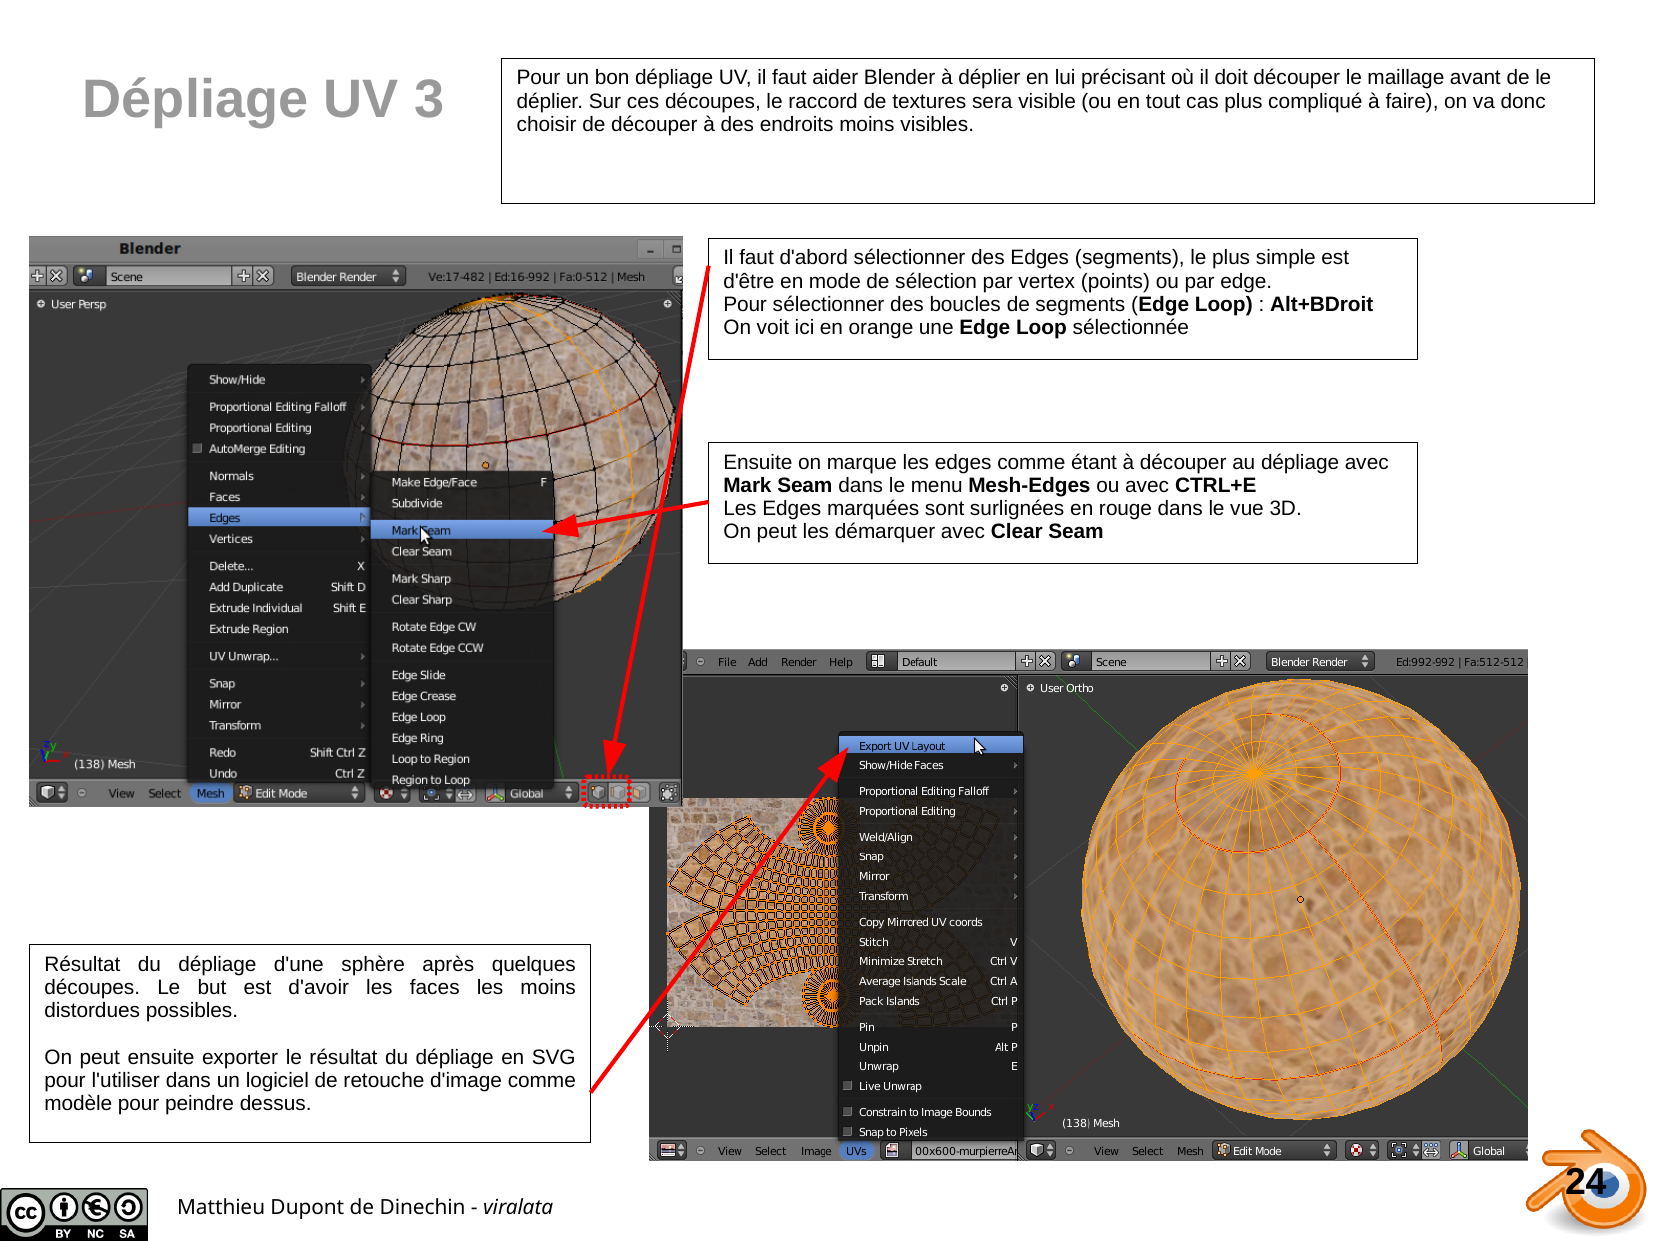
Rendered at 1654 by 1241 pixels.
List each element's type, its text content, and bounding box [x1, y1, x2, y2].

text_box Résultat du dépliage d'une sphère après quelques découpes. Le but est d'avoir les faces les moins distordues possibles. On peut ensuite exporter le résultat du dépliage en SVG pour l'utiliser dans un logiciel de retouche d'image comme modèle pour peindre dessus. [29, 944, 591, 1143]
text_box Ensuite on marque les edges comme étant à découper au dépliage avec Mark Seam dans le menu Mesh-Edges ou avec CTRL+E Les Edges marquées sont surlignées en rouge dans le vue 3D. On peut les démarquer avec Clear Seam [708, 442, 1418, 564]
title Dépliage UV 3 [82, 49, 1565, 148]
picture [0, 1188, 148, 1241]
picture [29, 236, 1648, 1241]
text_box Pour un bon dépliage UV, il faut aider Blender à déplier en lui précisant où il doit découper le maillage avant de le déplier. Sur ces découpes, le raccord de textures sera visible (ou en tout cas plus compliqué à faire), on va donc choisir de découper à des endroits moins visibles. [501, 58, 1595, 204]
text_box Il faut d'abord sélectionner des Edges (segments), le plus simple est d'être en mode de sélection par vertex (points) ou par edge. Pour sélectionner des boucles de segments (Edge Loop) : Alt+BDroit On voit ici en orange une Edge Loop sélectionnée [708, 238, 1418, 360]
picture [664, 412, 683, 507]
